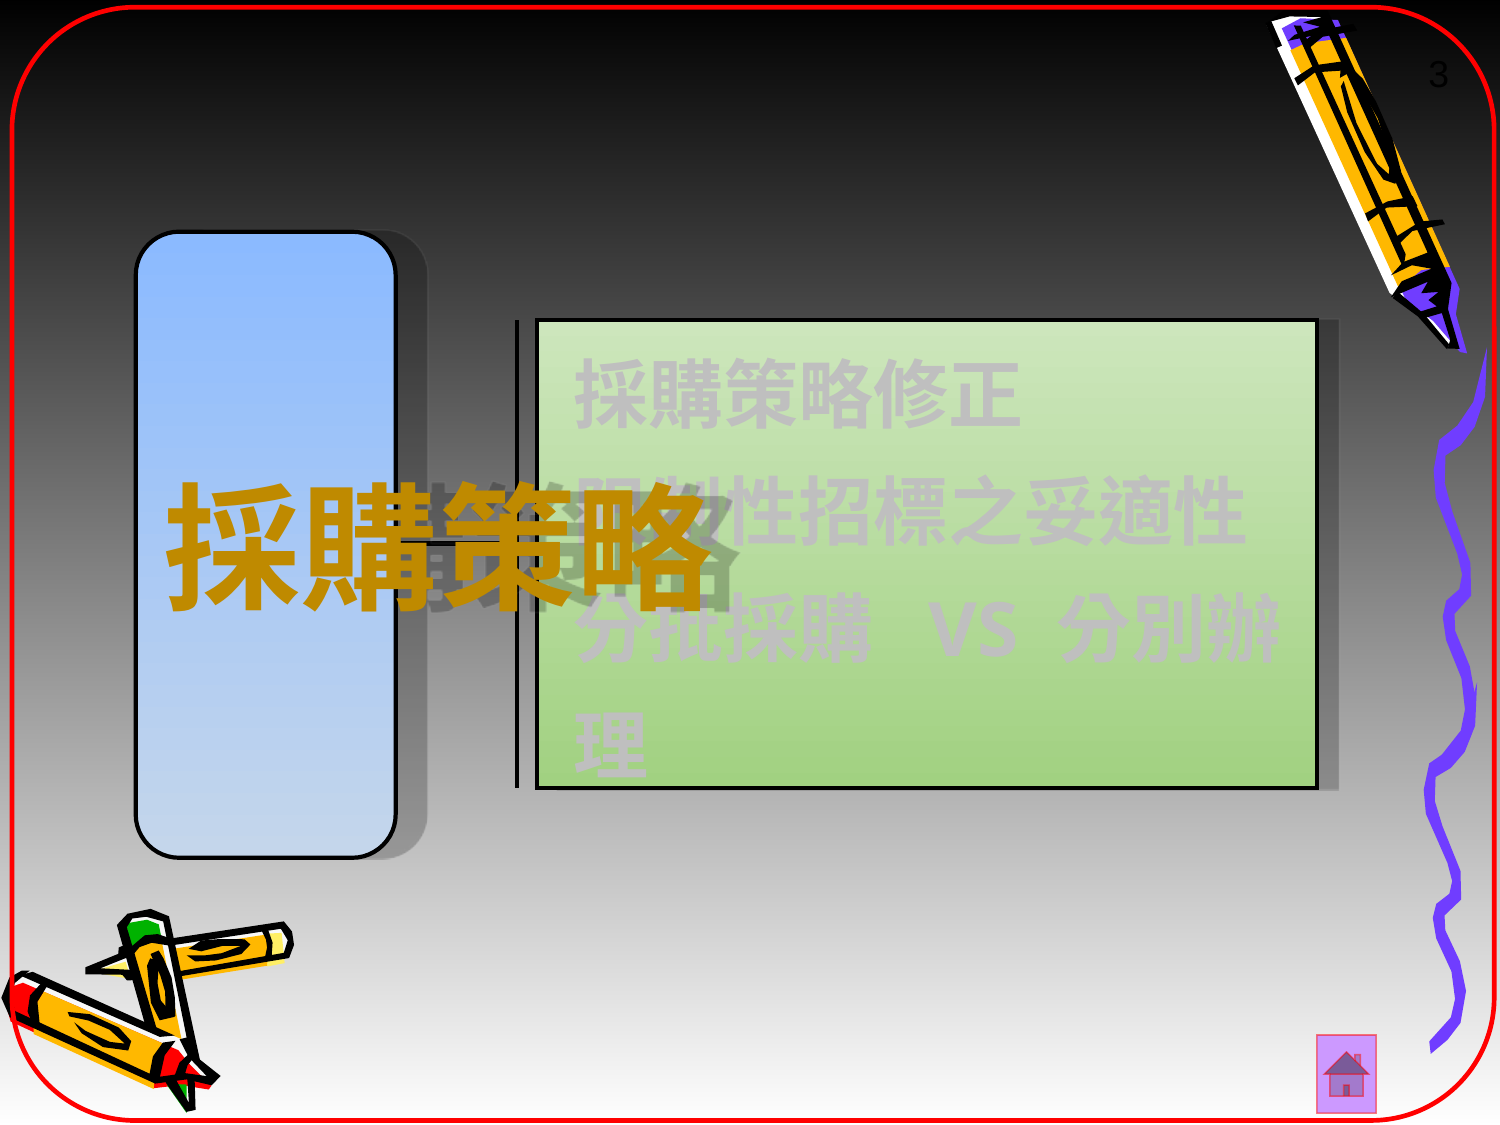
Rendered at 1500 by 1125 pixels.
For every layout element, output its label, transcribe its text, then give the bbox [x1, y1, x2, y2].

text_box 採購策略修正 限制性招標之妥適性 分批採購 VS 分別辦理 [537, 320, 1317, 788]
text_box 採購策略 [135, 231, 396, 858]
slide_number <編號> [1151, 42, 1465, 118]
text_box [1316, 1035, 1377, 1114]
